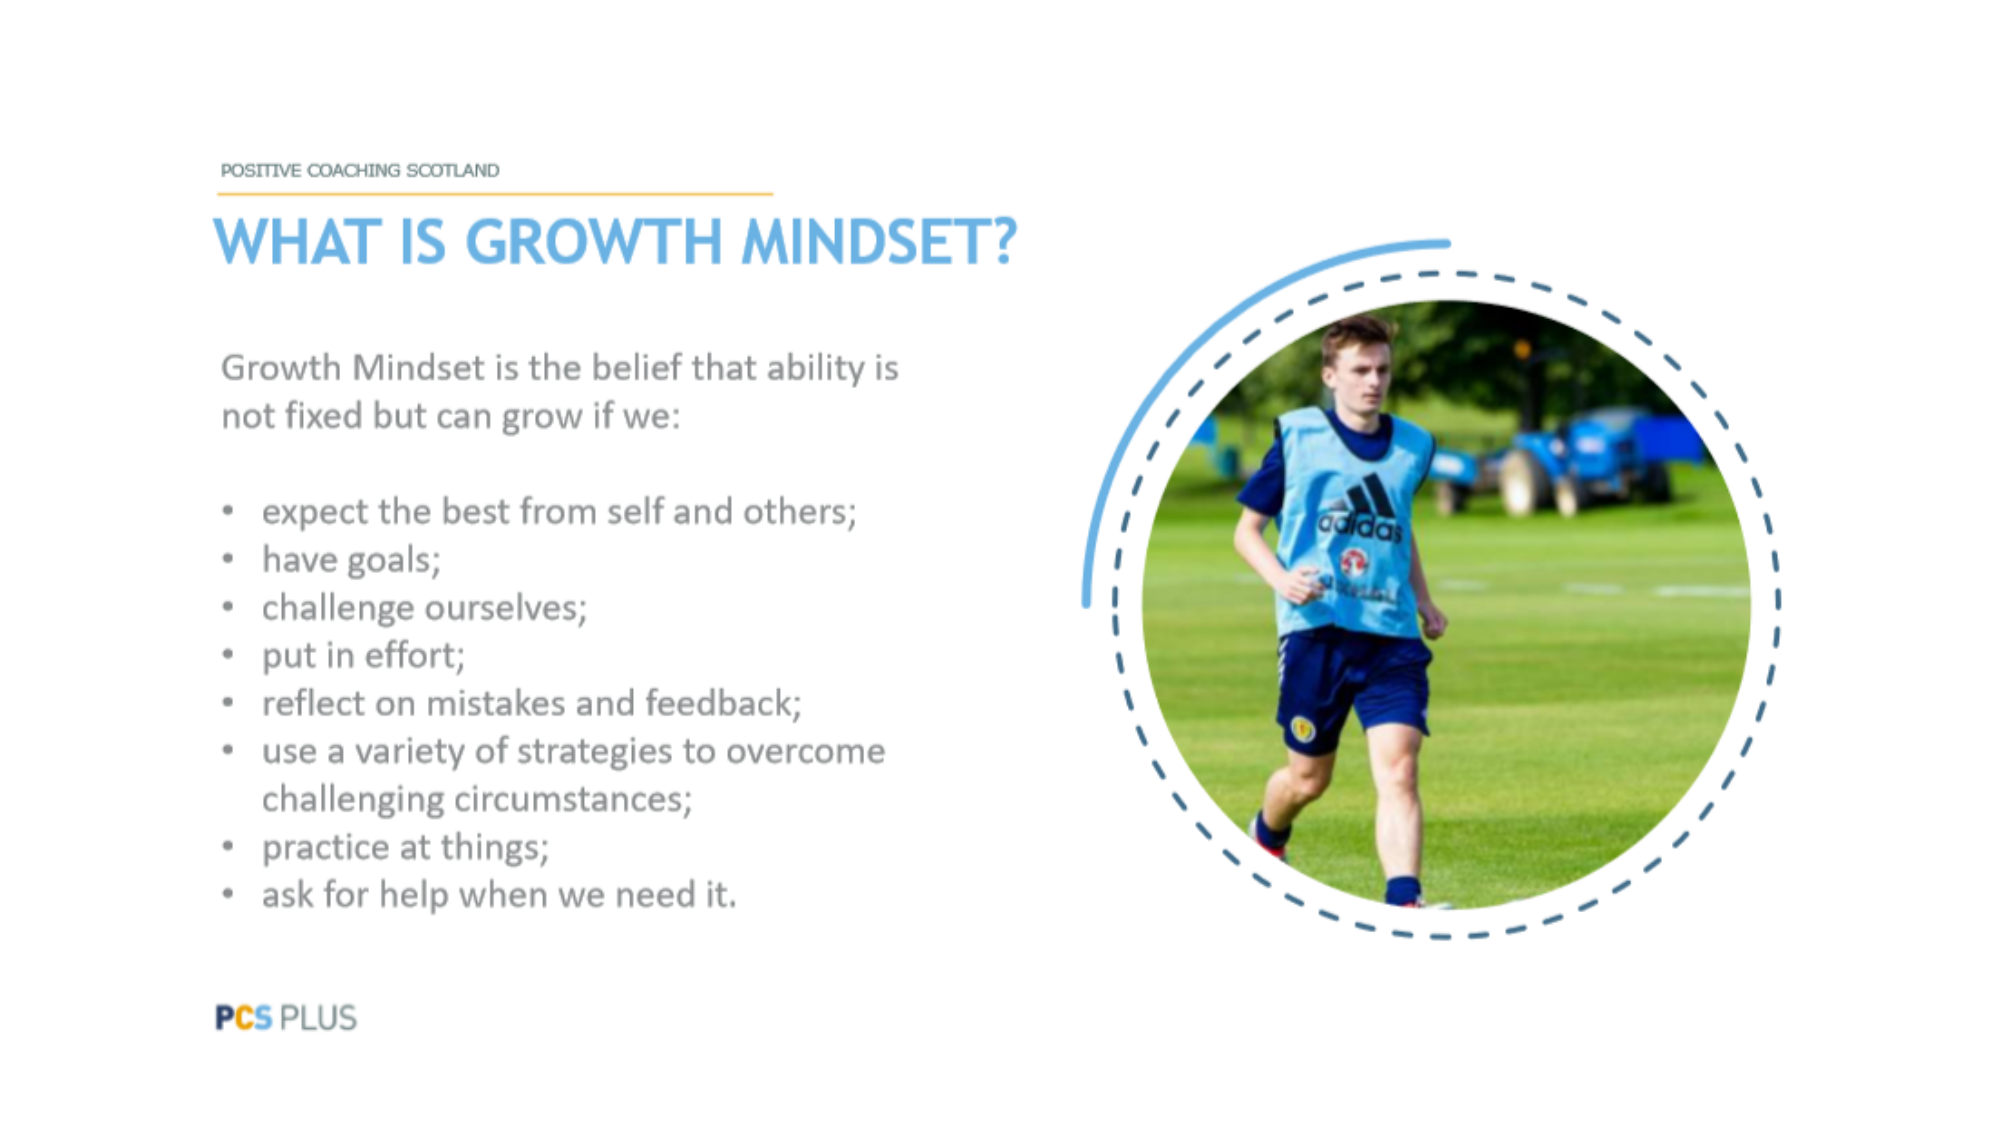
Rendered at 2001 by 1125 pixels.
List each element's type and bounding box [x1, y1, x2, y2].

picture [168, 121, 1837, 1064]
